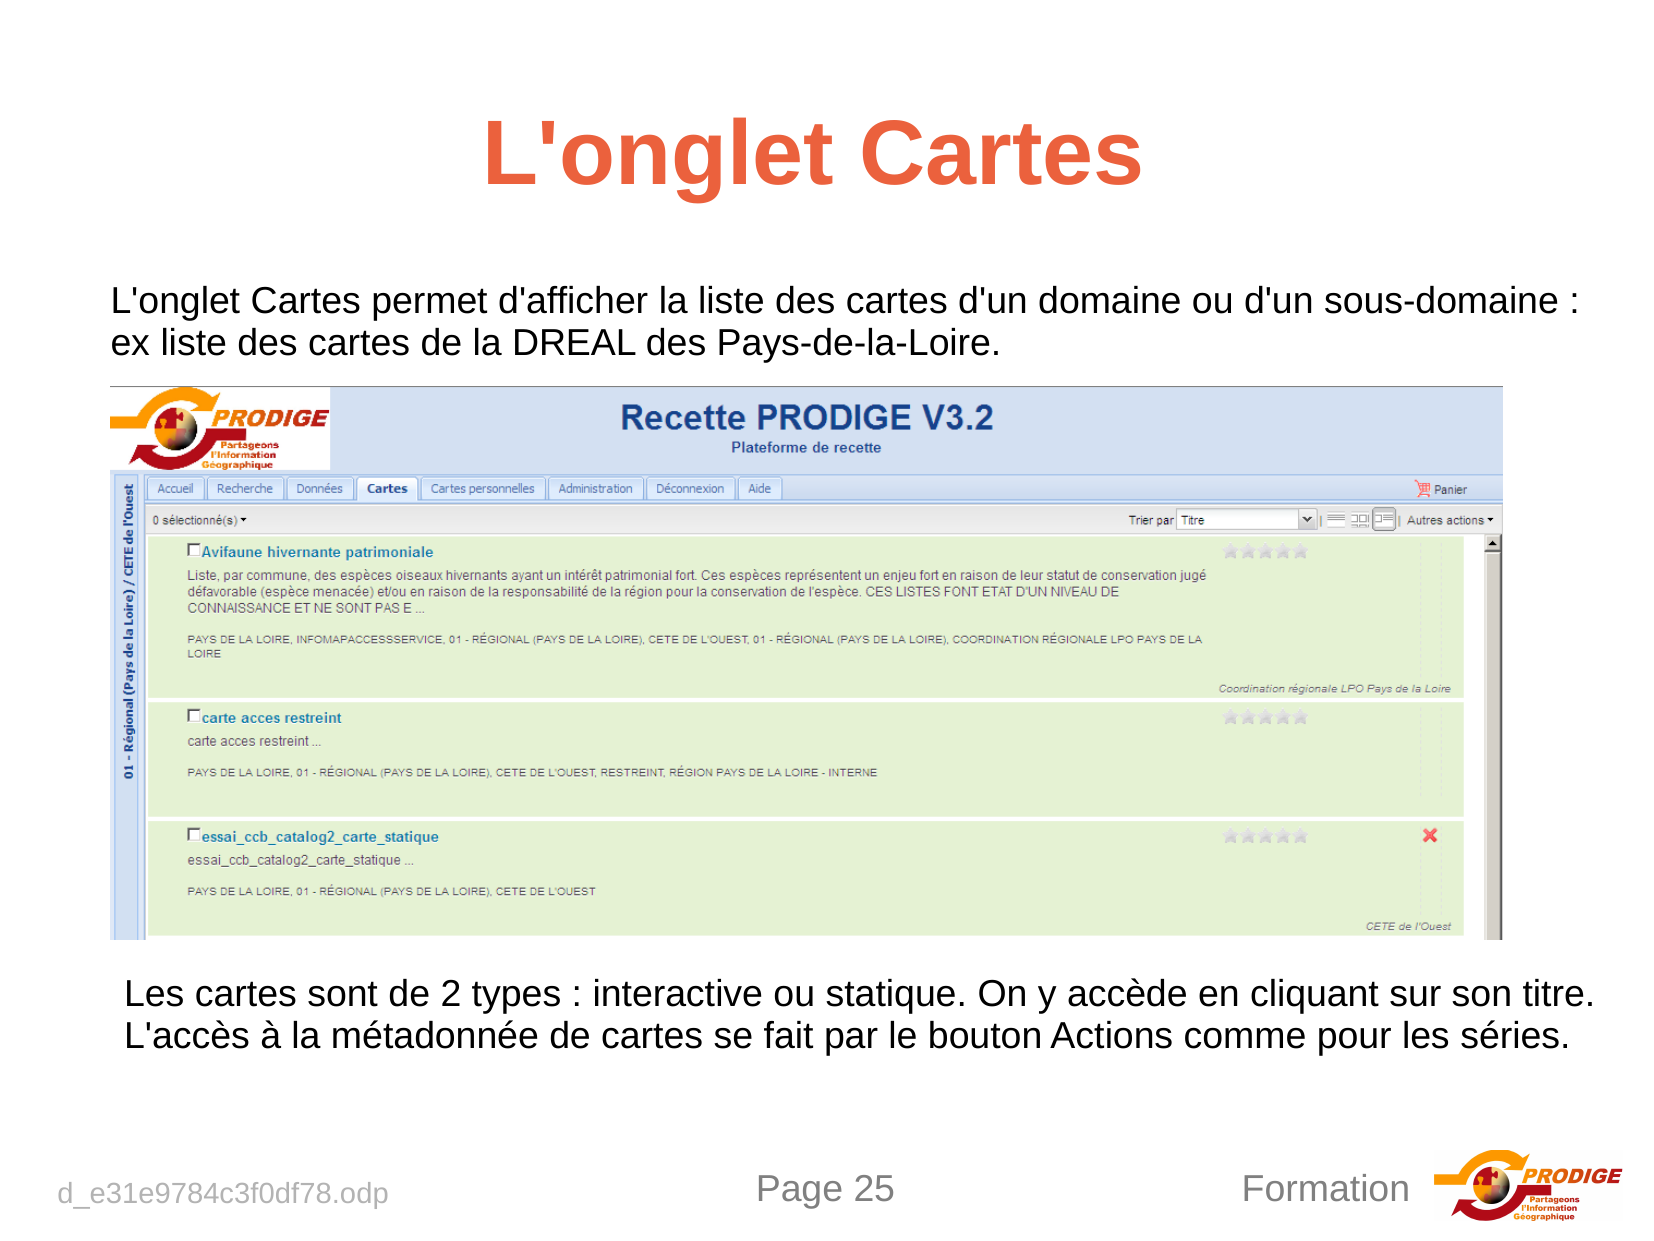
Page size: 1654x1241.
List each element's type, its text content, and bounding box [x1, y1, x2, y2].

picture [1434, 1150, 1623, 1221]
title L'onglet Cartes [82, 56, 1571, 250]
text_box L'onglet Cartes permet d'afficher la liste des cartes d'un domaine ou d'un sous-domaine : ex liste des cartes de la DREAL des Pays-de-la-Loire. [95, 272, 1606, 372]
text_box Les cartes sont de 2 types : interactive ou statique. On y accède en cliquant sur son titre. L'accès à la métadonnée de cartes se fait par le bouton Actions comme pour les séries. [109, 965, 1611, 1065]
picture [110, 386, 1503, 940]
